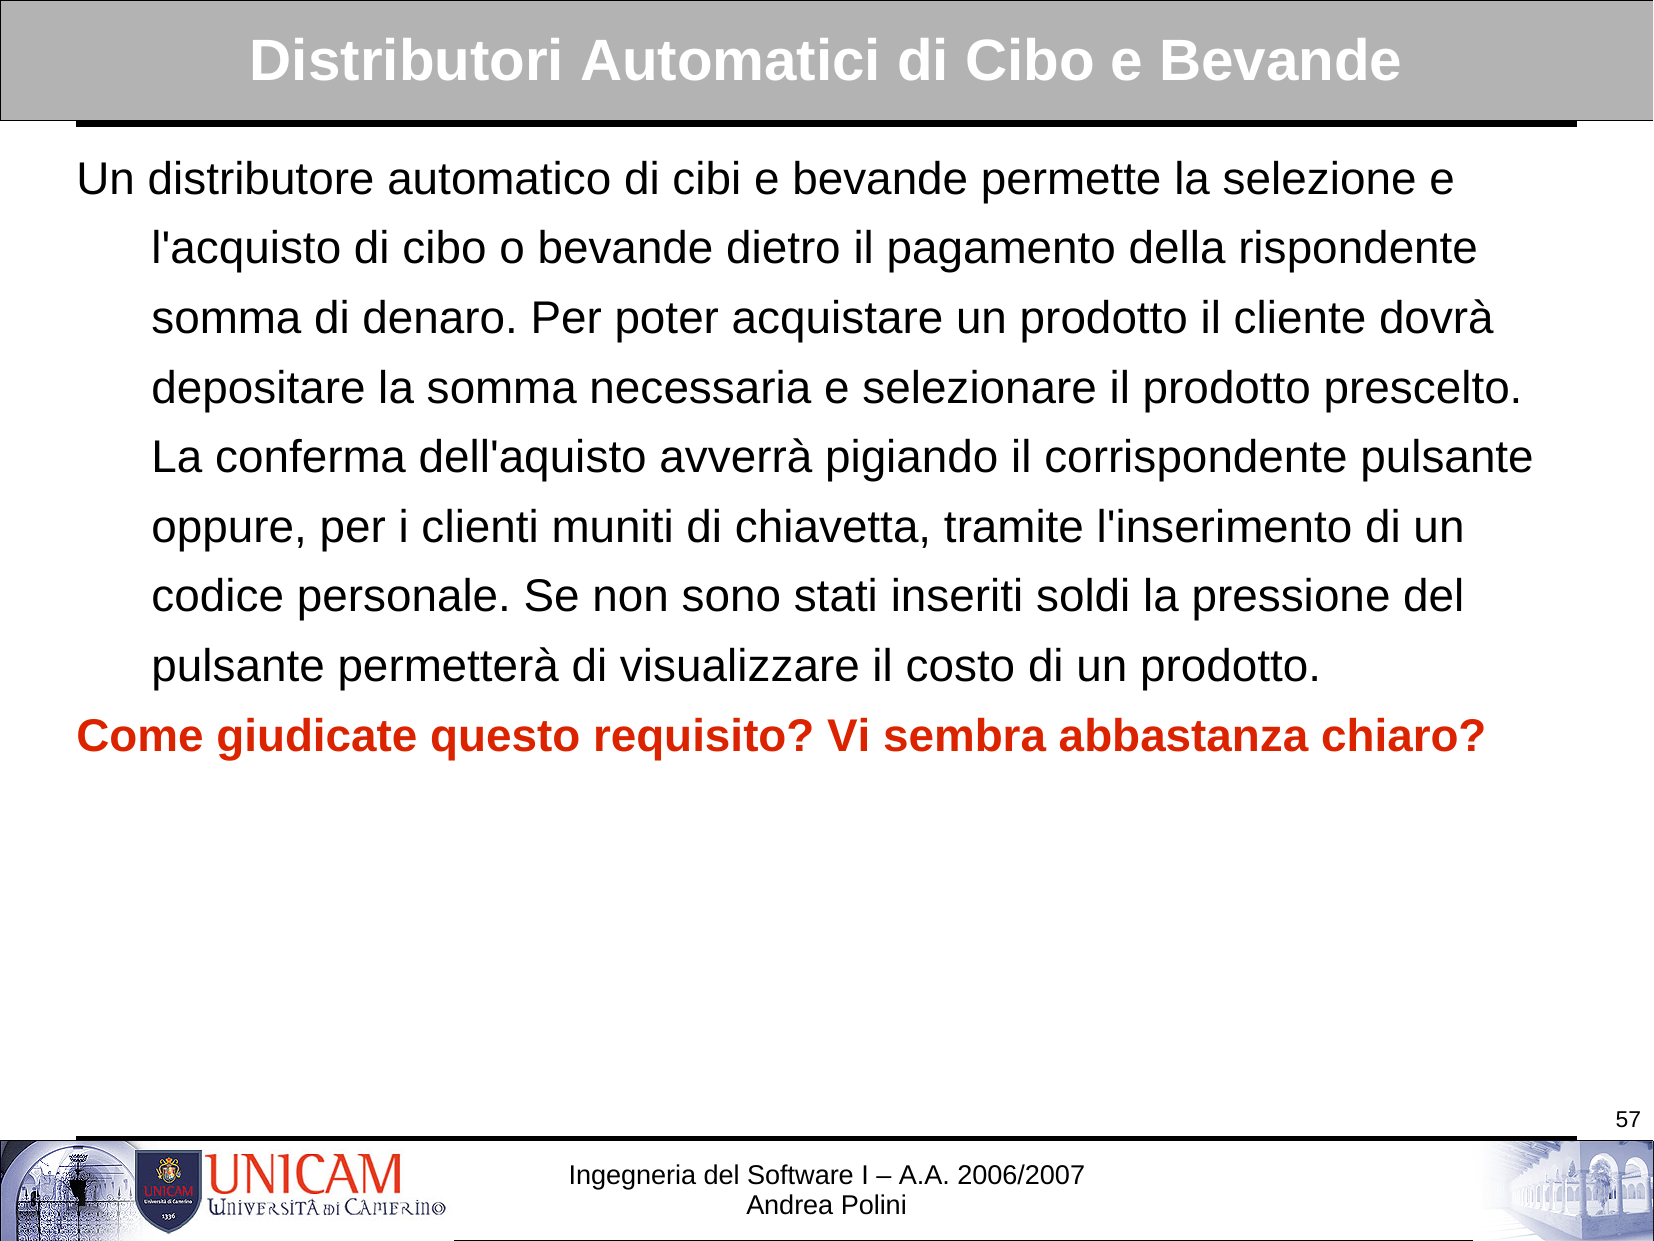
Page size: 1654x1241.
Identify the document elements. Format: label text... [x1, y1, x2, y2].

picture [1473, 1141, 1654, 1241]
list Un distributore automatico di cibi e bevande permette la selezione e l'acquisto di cibo o bevande dietro il pagamento della rispondente somma di denaro. Per poter acquistare un prodotto il cliente dovrà depositare la somma necessaria e selezionare il prodotto prescelto. La conferma dell'aquisto avverrà pigiando il corrispondente pulsante oppure, per i clienti muniti di chiavetta, tramite l'inserimento di un codice personale. Se non sono stati inseriti soldi la pressione del pulsante permetterà di visualizzare il costo di un prodotto. Come giudicate questo requisito? Vi sembra abbastanza chiaro? [76, 152, 1577, 931]
title Distributori Automatici di Cibo e Bevande [0, 0, 1653, 121]
picture [0, 1141, 454, 1241]
